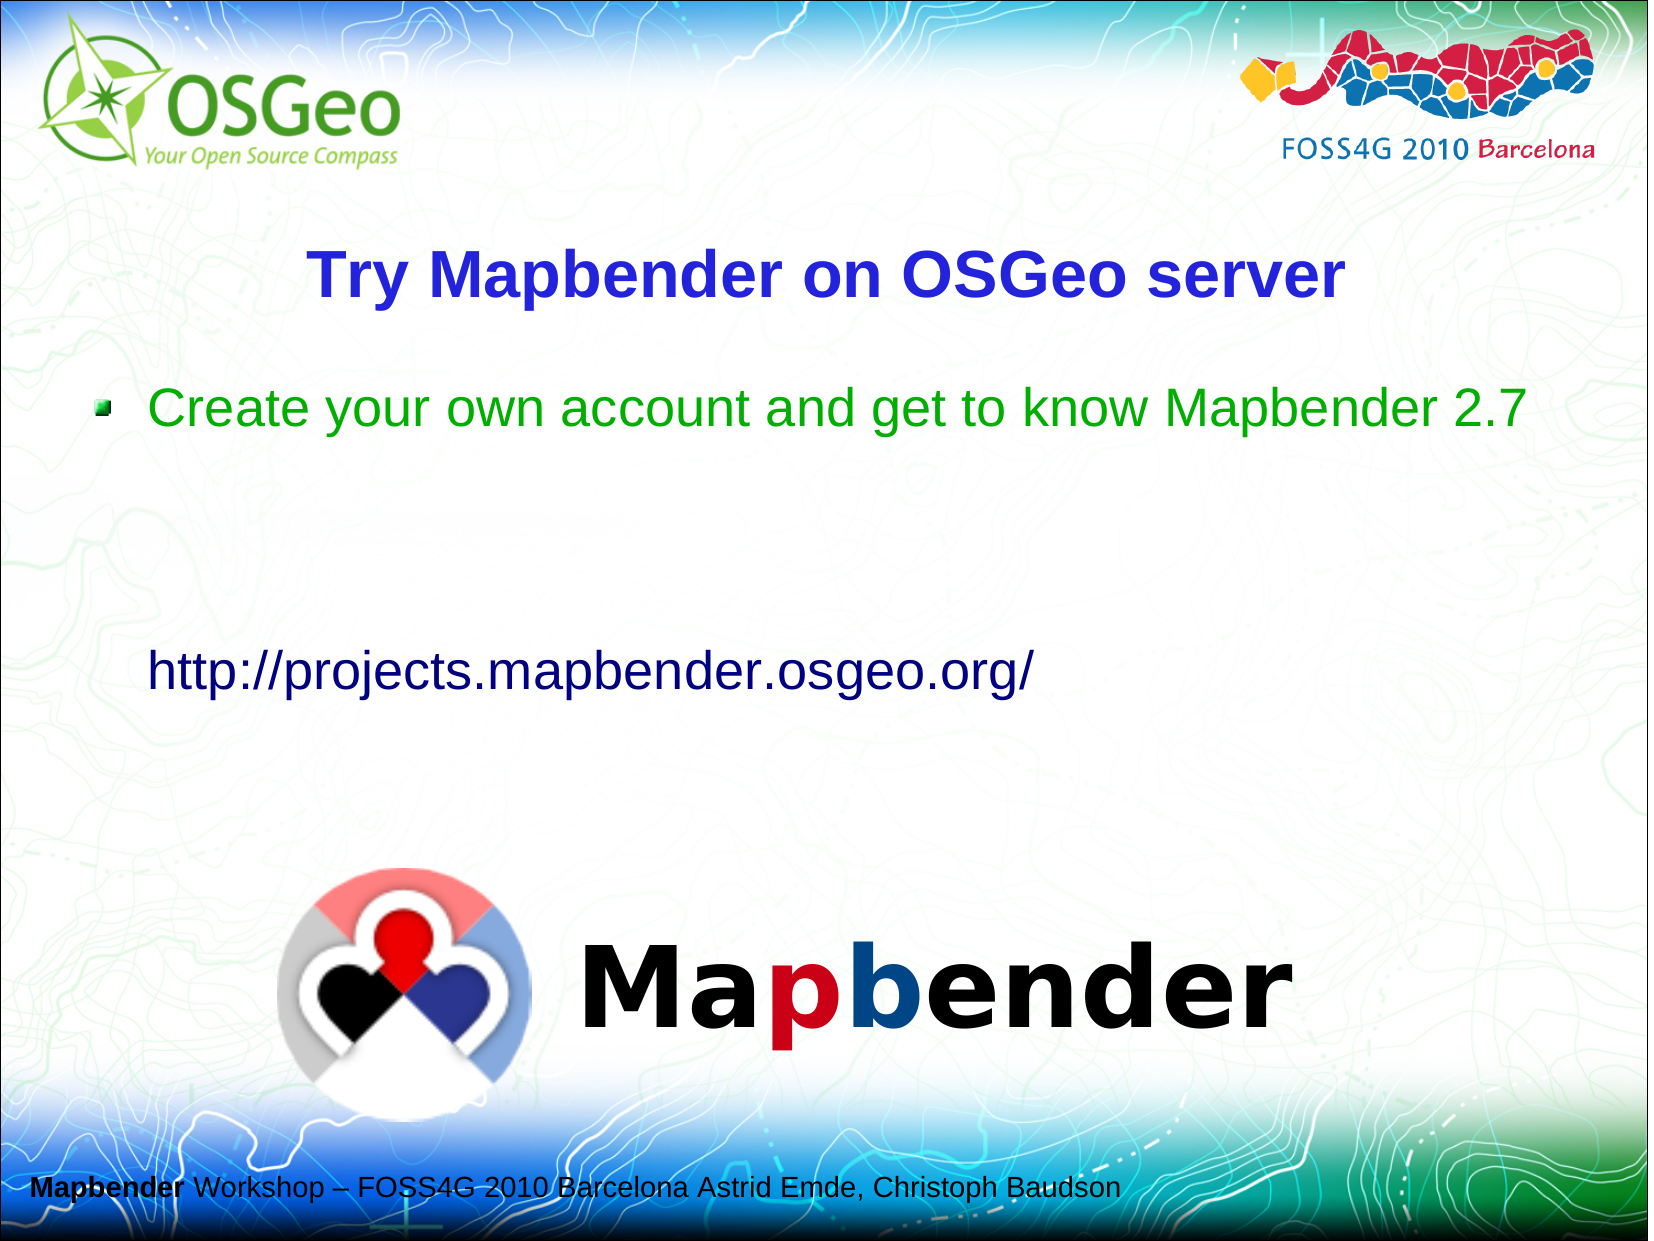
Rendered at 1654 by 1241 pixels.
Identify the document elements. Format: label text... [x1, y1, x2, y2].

picture [1, 1, 1647, 1240]
title Try Mapbender on OSGeo server [82, 208, 1571, 342]
text_box Mapbender [561, 915, 1452, 1063]
list Create your own account and get to know Mapbender 2.7 http://projects.mapbender.osgeo.org/ [76, 377, 1565, 1182]
